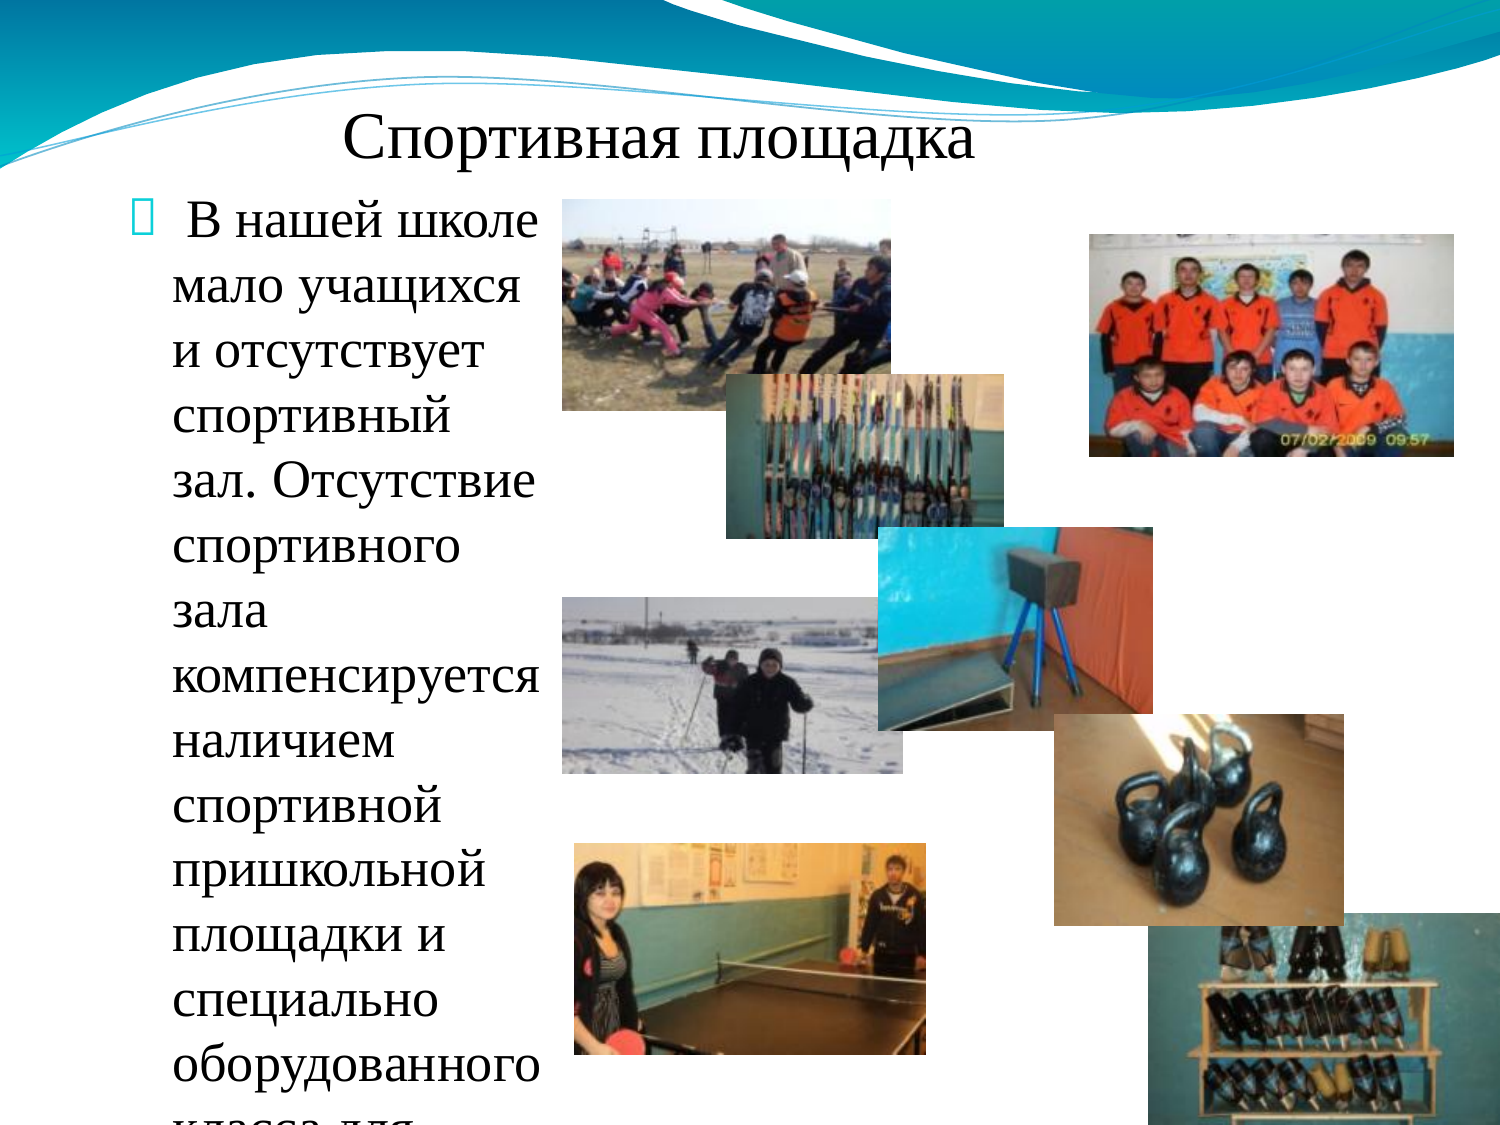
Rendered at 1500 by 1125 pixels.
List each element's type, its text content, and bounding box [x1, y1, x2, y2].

picture [574, 843, 926, 1055]
title Спортивная площадка [112, 84, 1207, 176]
picture [1089, 234, 1454, 457]
picture [562, 199, 1500, 1125]
list В нашей школе мало учащихся и отсутствует спортивный зал. Отсутствие спортивного зала компенсируется наличием спортивной пришкольной площадки и специально оборудованного класса для занятий физическими упражнениями, также используется школьный коридор при проведении урока и различных спортивных мероприятий. Спортивная площадка имеет прямую и круговую беговые дорожки, волейбольную, баскетбольную площадки. Футбольное поле размечено на ровном травянистом участке. Имеется место для подвижных игр, прыжковая яма, перекладины для различного роста. Для занятия лыжной и кроссовой подготовкой имеется маркированная трасса с отрезками различной протяженности. Физические упражнения, проводимые на открытом воздухе в течение всего учебного года, особенно ценны тем, что в этом случае эффективнее осуществляется закаливание организма, повышается его сопротивляемость к простудным заболеваниям. [112, 175, 563, 1025]
